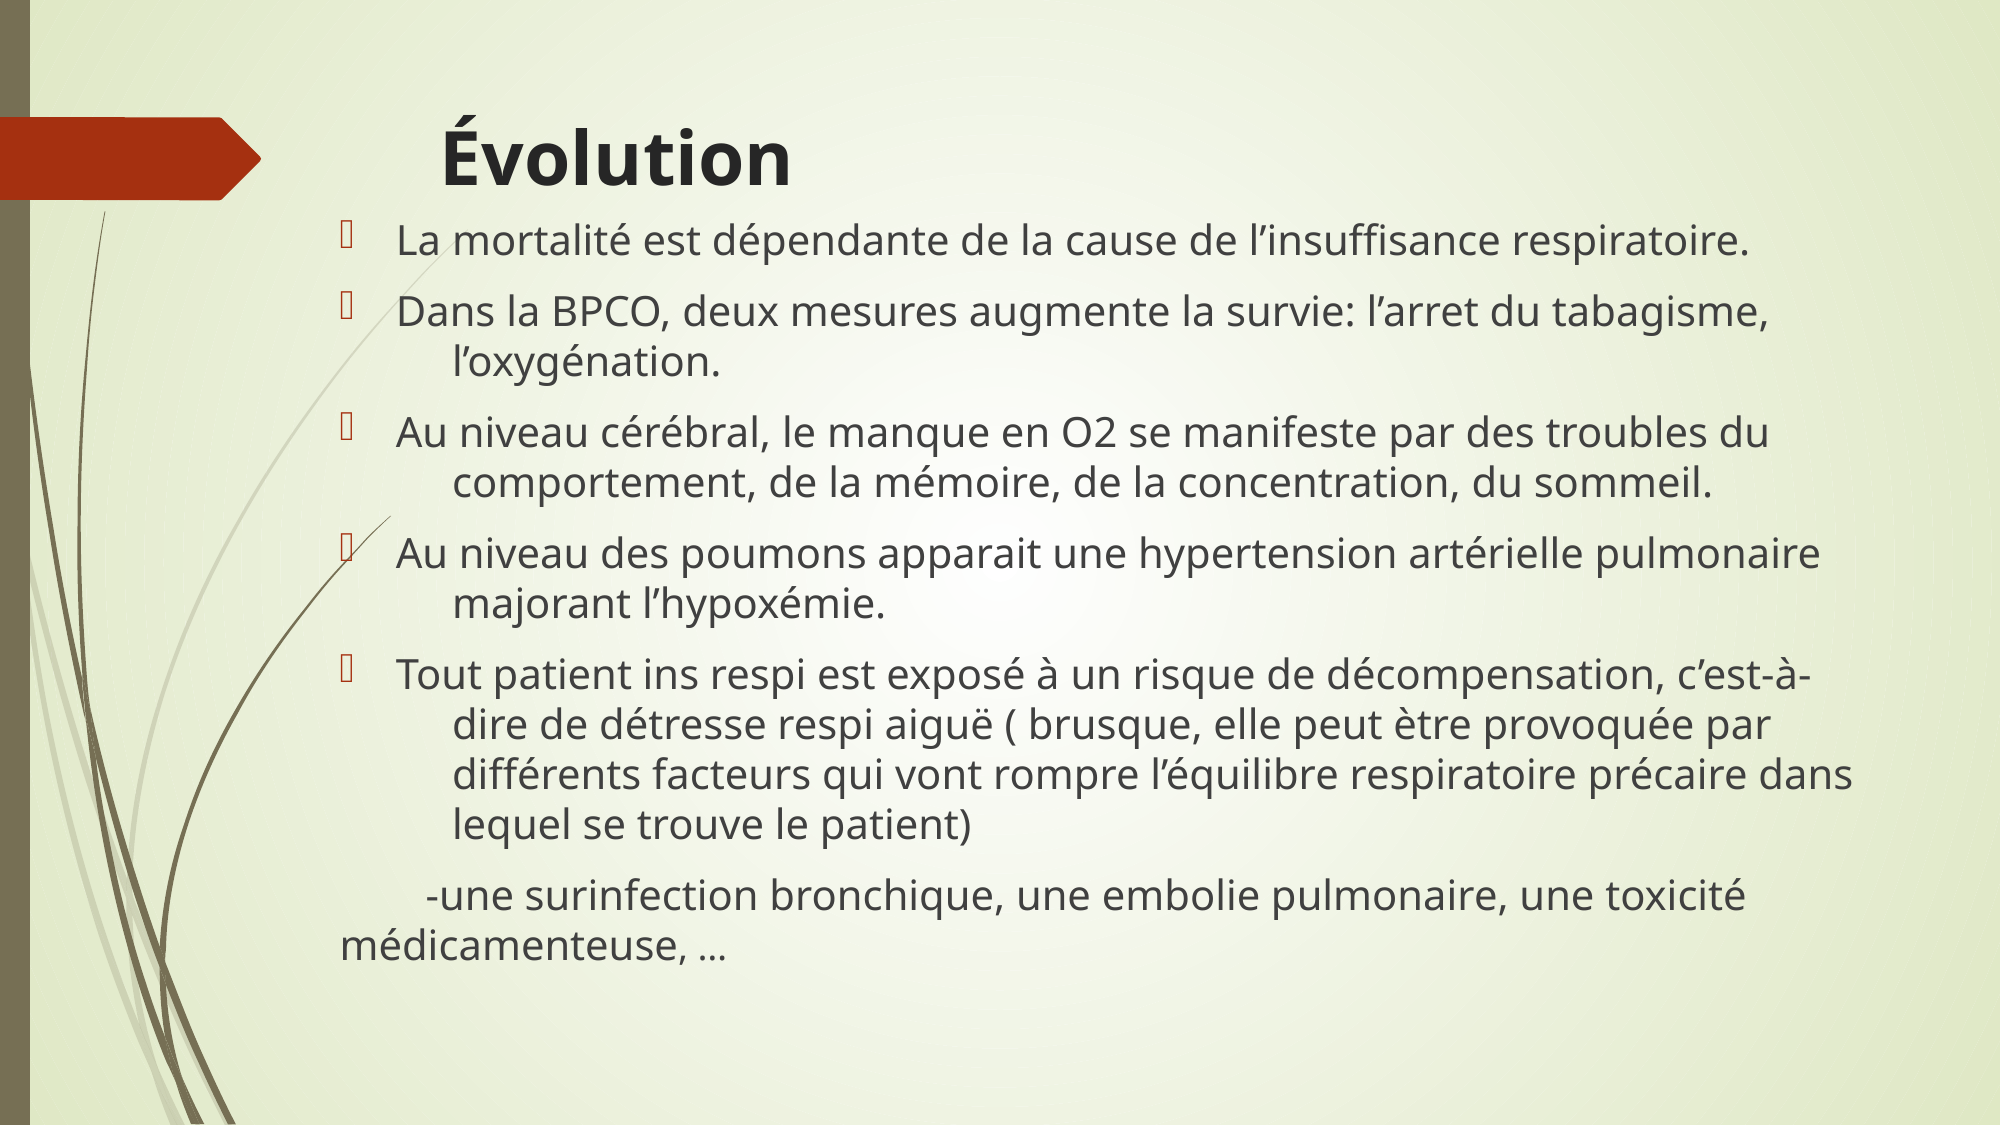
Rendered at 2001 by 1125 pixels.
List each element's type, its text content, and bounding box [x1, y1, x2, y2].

list La mortalité est dépendante de la cause de l’insuffisance respiratoire. Dans la BPCO, deux mesures augmente la survie: l’arret du tabagisme, l’oxygénation. Au niveau cérébral, le manque en O2 se manifeste par des troubles du comportement, de la mémoire, de la concentration, du sommeil. Au niveau des poumons apparait une hypertension artérielle pulmonaire majorant l’hypoxémie. Tout patient ins respi est exposé à un risque de décompensation, c’est-à-dire de détresse respi aiguë ( brusque, elle peut ètre provoquée par différents facteurs qui vont rompre l’équilibre respiratoire précaire dans lequel se trouve le patient) -une surinfection bronchique, une embolie pulmonaire, une toxicité médicamenteuse, … [324, 205, 1888, 1040]
title Évolution [424, 102, 1888, 205]
